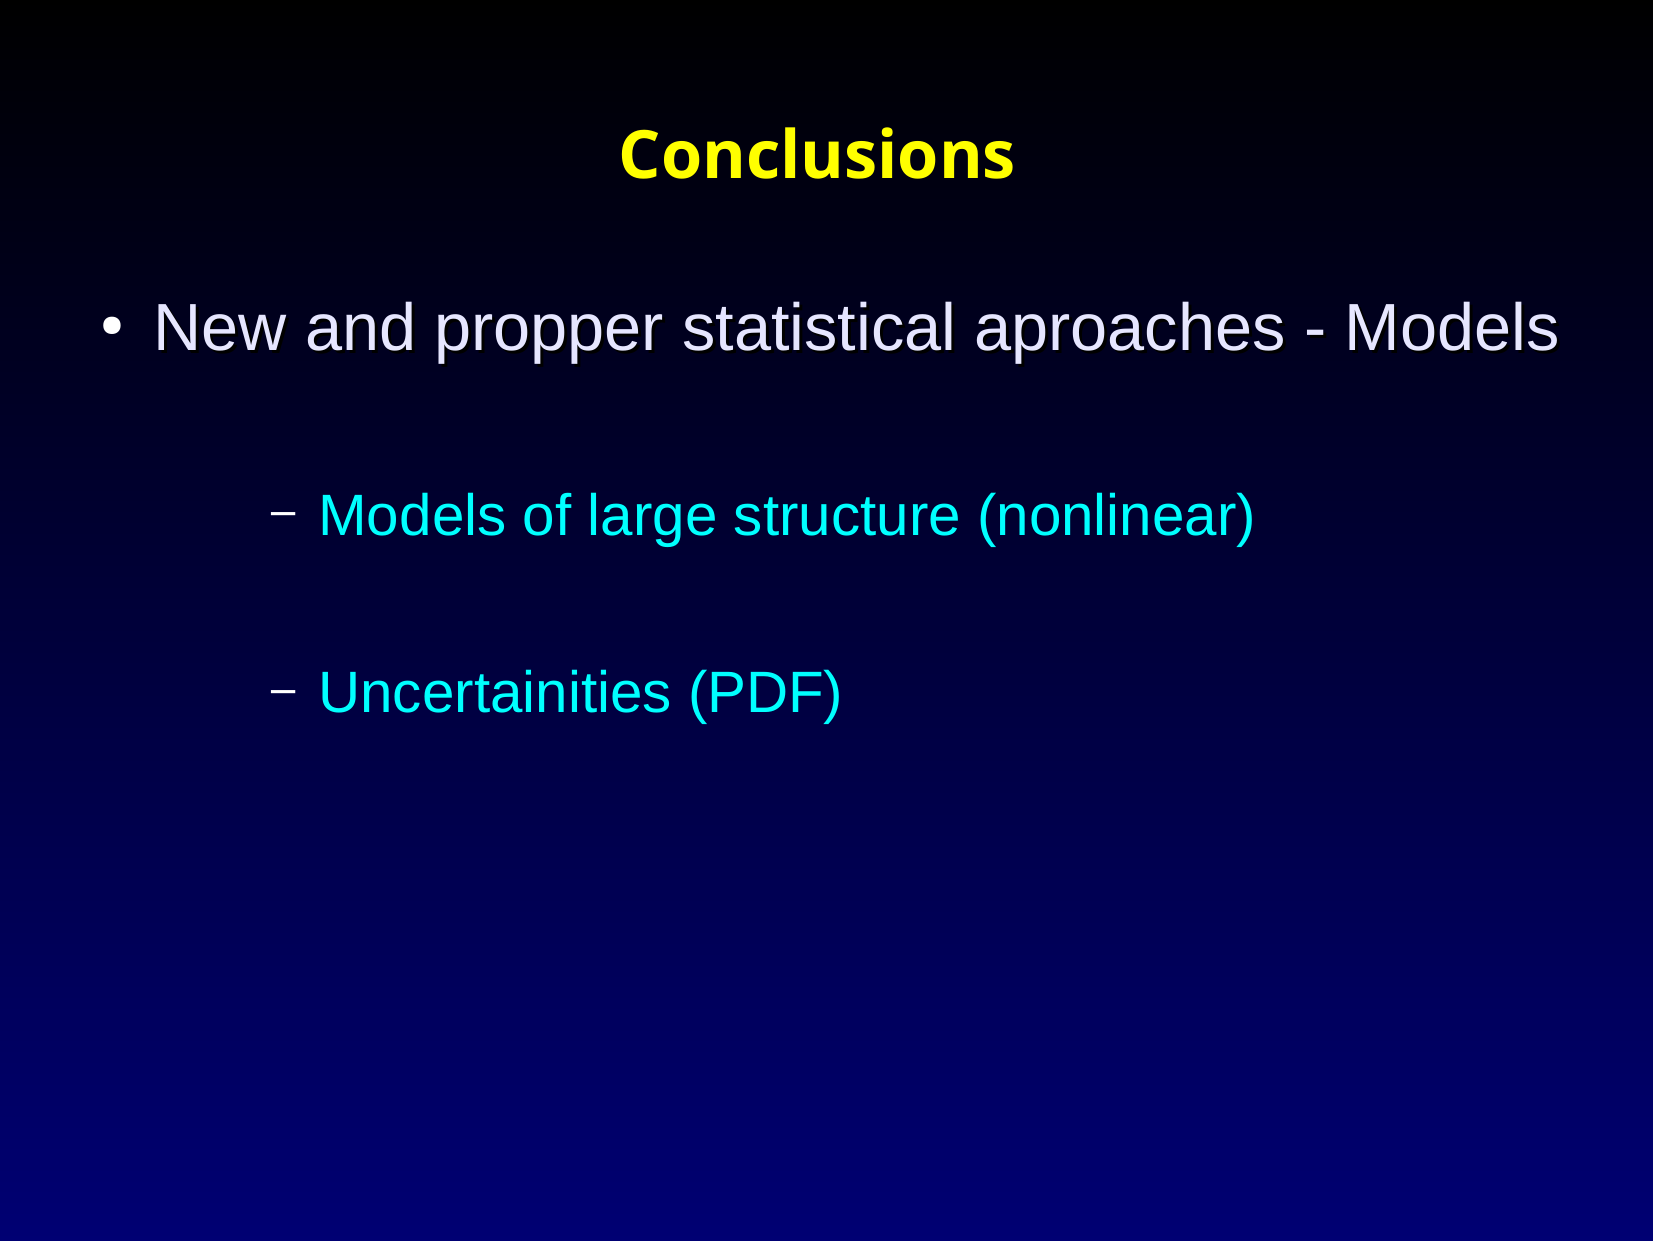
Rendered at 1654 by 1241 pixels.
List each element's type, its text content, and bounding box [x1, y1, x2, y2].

title Conclusions [82, 49, 1571, 257]
list New and propper statistical aproaches - Models Models of large structure (nonlinear) Uncertainities (PDF) [82, 290, 1571, 1109]
